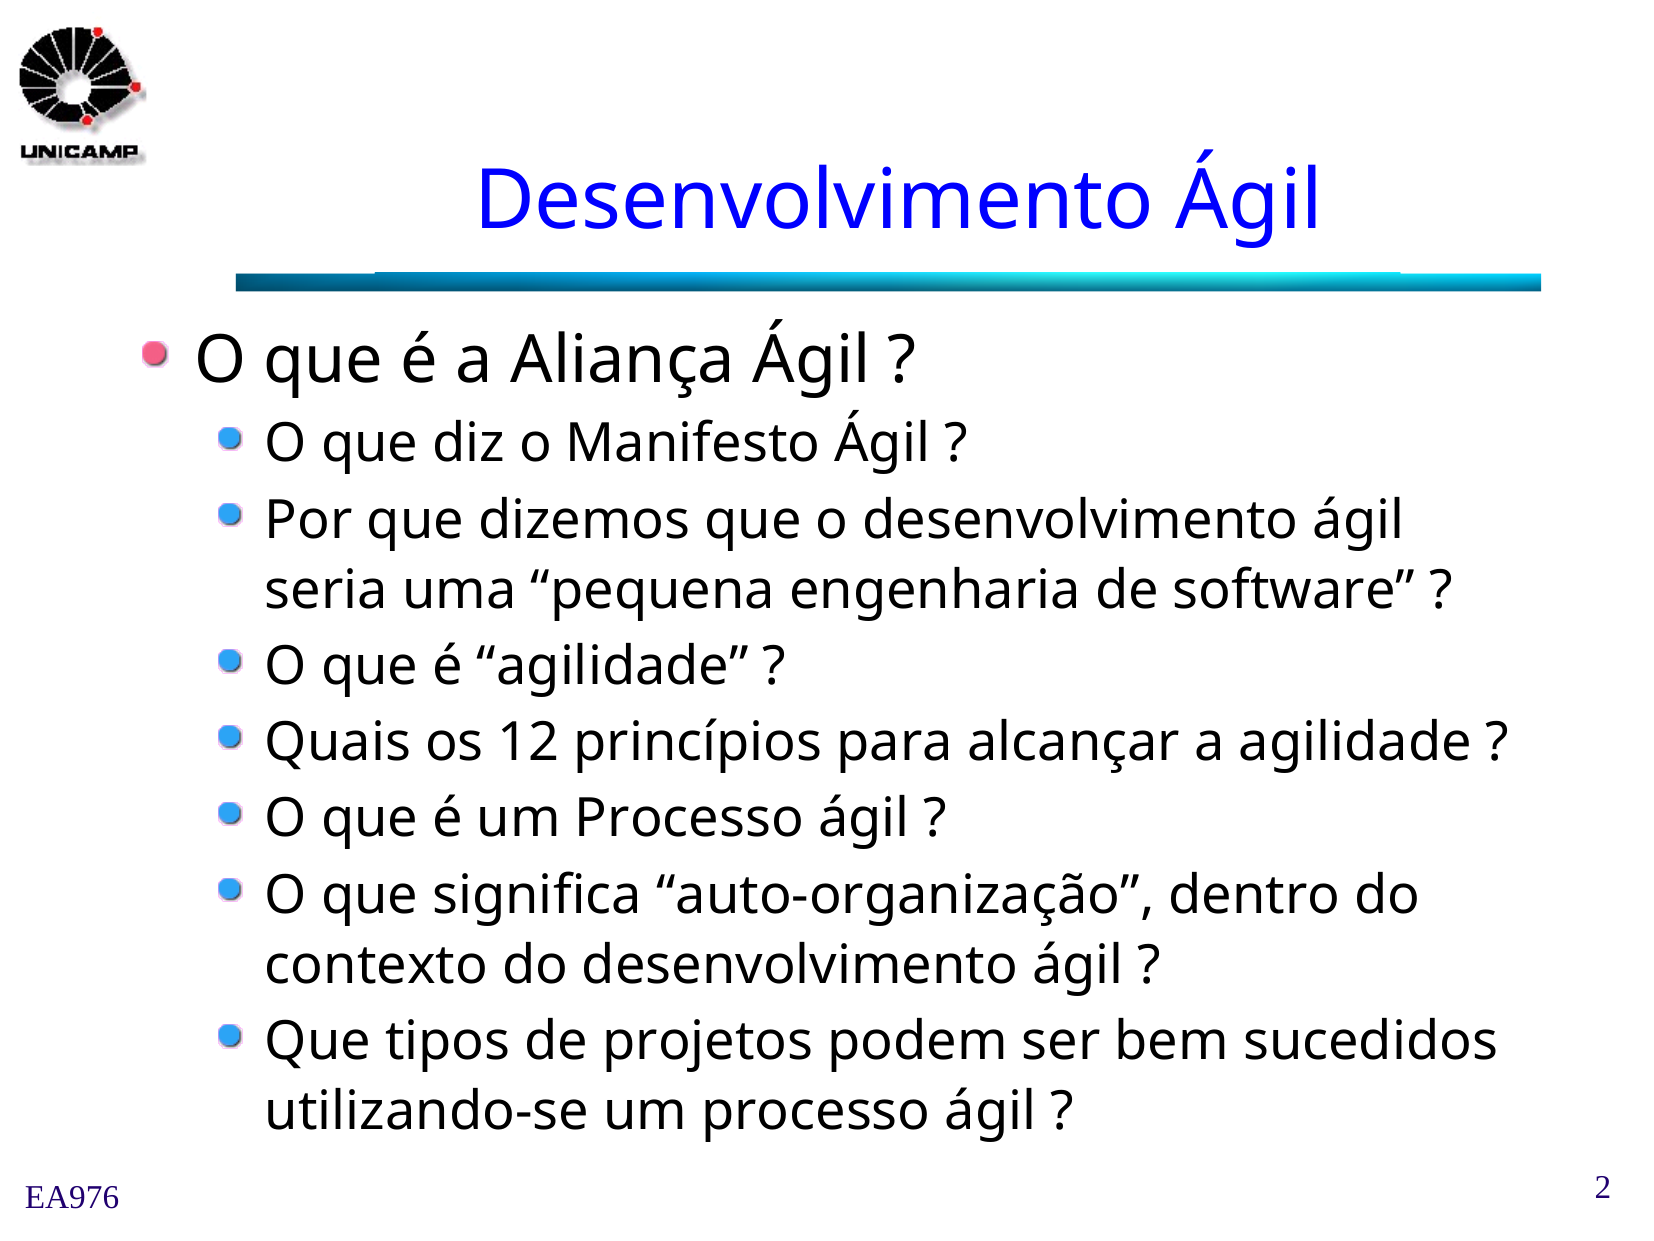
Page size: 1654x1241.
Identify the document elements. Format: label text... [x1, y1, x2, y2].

picture [125, 272, 1654, 295]
title Desenvolvimento Ágil [264, 42, 1534, 250]
list O que é a Aliança Ágil ? O que diz o Manifesto Ágil ? Por que dizemos que o desenvolvimento ágil seria uma “pequena engenharia de software” ? O que é “agilidade” ? Quais os 12 princípios para alcançar a agilidade ? O que é um Processo ágil ? O que significa “auto-organização”, dentro do contexto do desenvolvimento ágil ? Que tipos de projetos podem ser bem sucedidos utilizando-se um processo ágil ? [123, 313, 1536, 1151]
